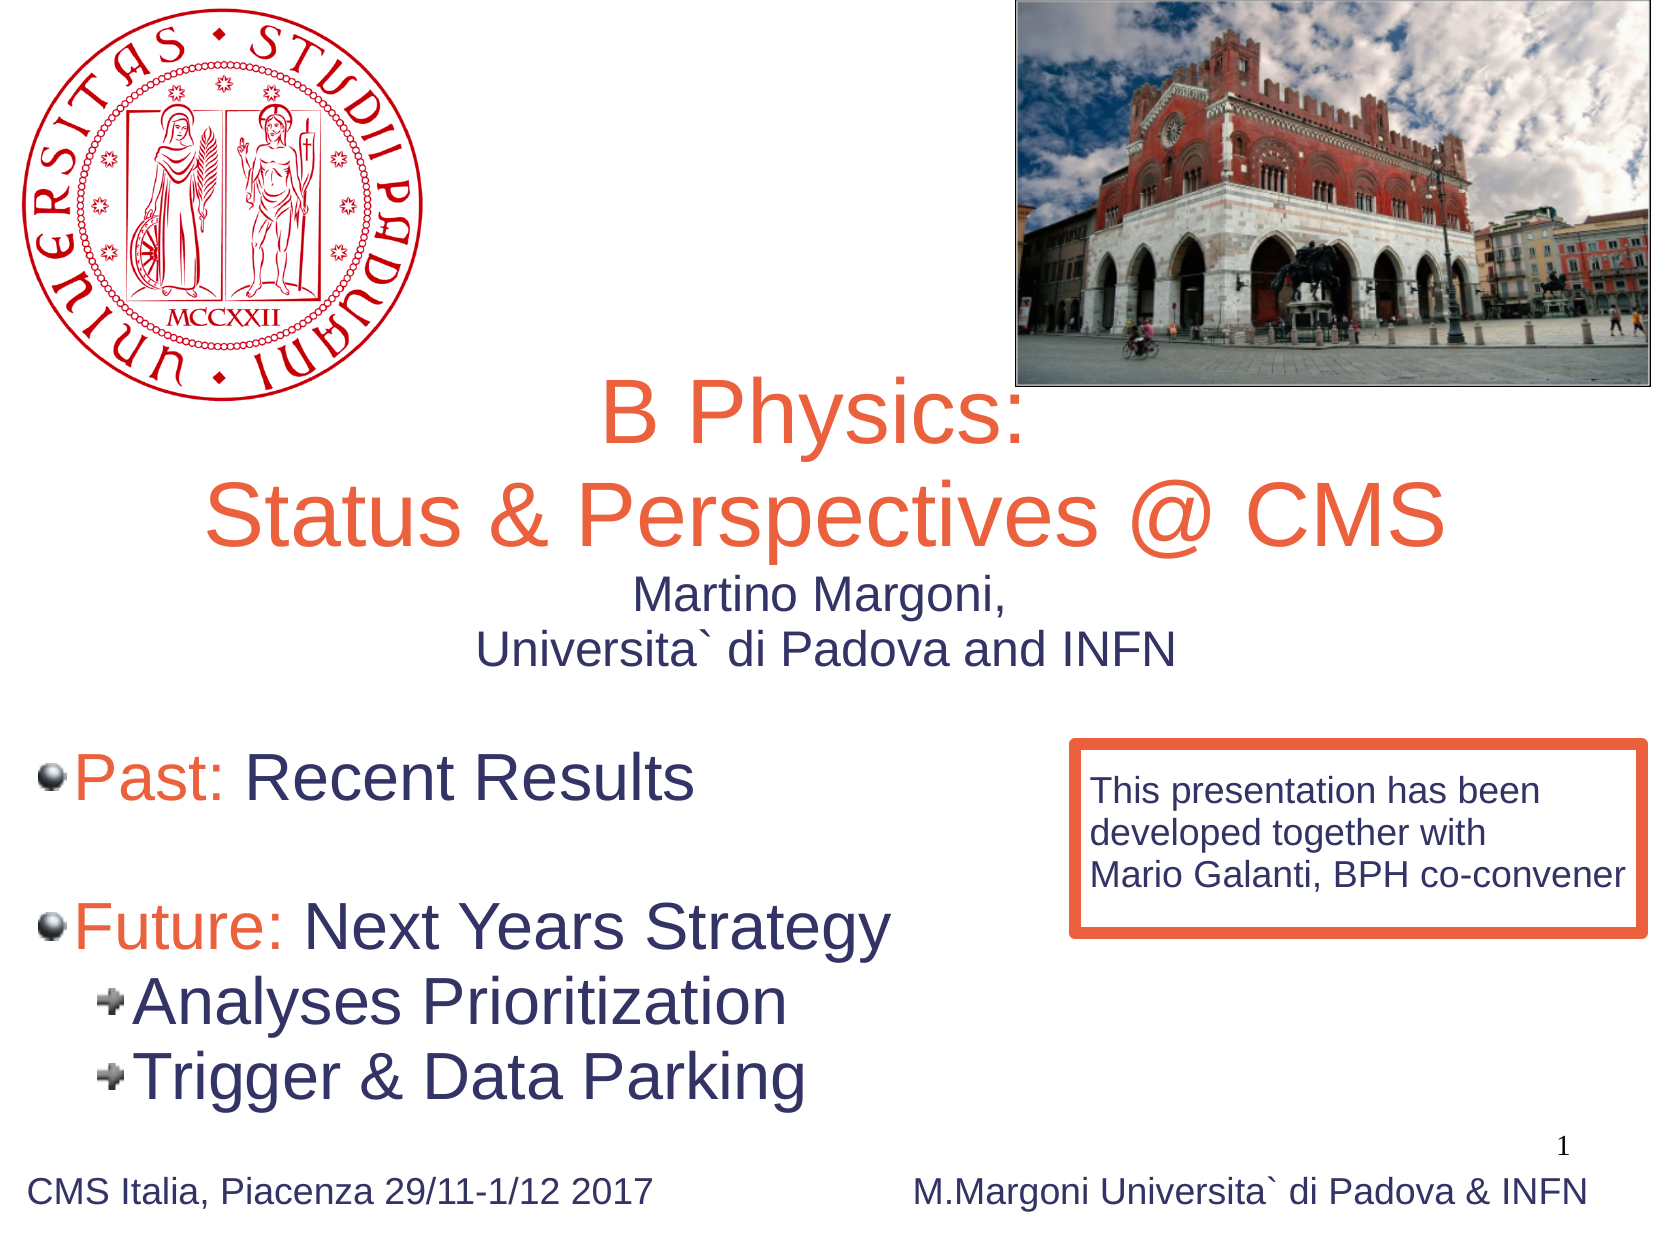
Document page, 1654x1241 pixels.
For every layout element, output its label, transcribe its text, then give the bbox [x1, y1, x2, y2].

picture [7, 4, 438, 402]
text_box This presentation has been developed together with Mario Galanti, BPH co-convener [1081, 761, 1636, 903]
title B Physics: Status & Perspectives @ CMS Martino Margoni, Universita` di Padova and INFN [82, 360, 1571, 678]
text_box Past: Recent Results Future: Next Years Strategy Analyses Prioritization Trigger & Data Parking [23, 732, 1004, 1120]
text_box CMS Italia, Piacenza 29/11-1/12 2017 M.Margoni Universita` di Padova & INFN [11, 1163, 1642, 1221]
picture [1015, 0, 1651, 387]
